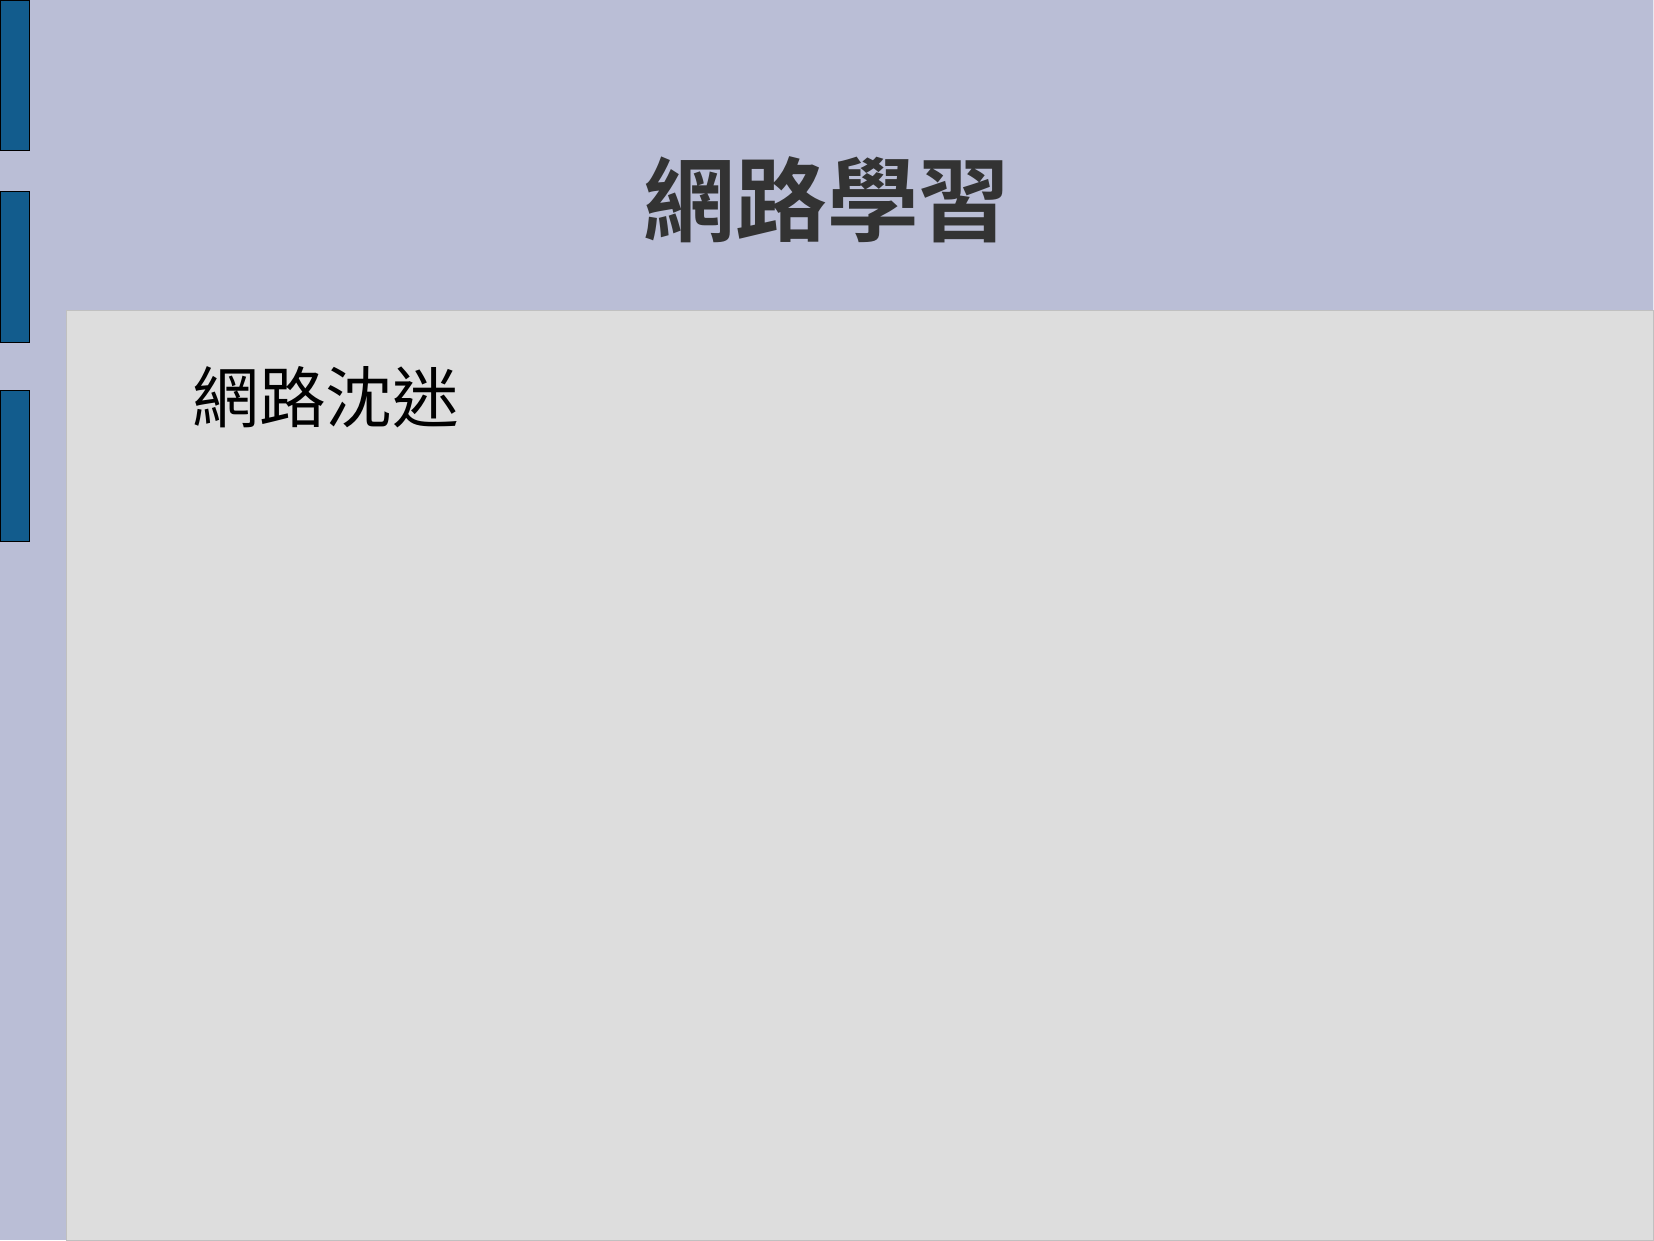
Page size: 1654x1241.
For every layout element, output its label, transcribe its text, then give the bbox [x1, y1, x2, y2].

title 網路學習 [121, 91, 1534, 299]
list 網路沈迷 [121, 344, 1534, 1164]
